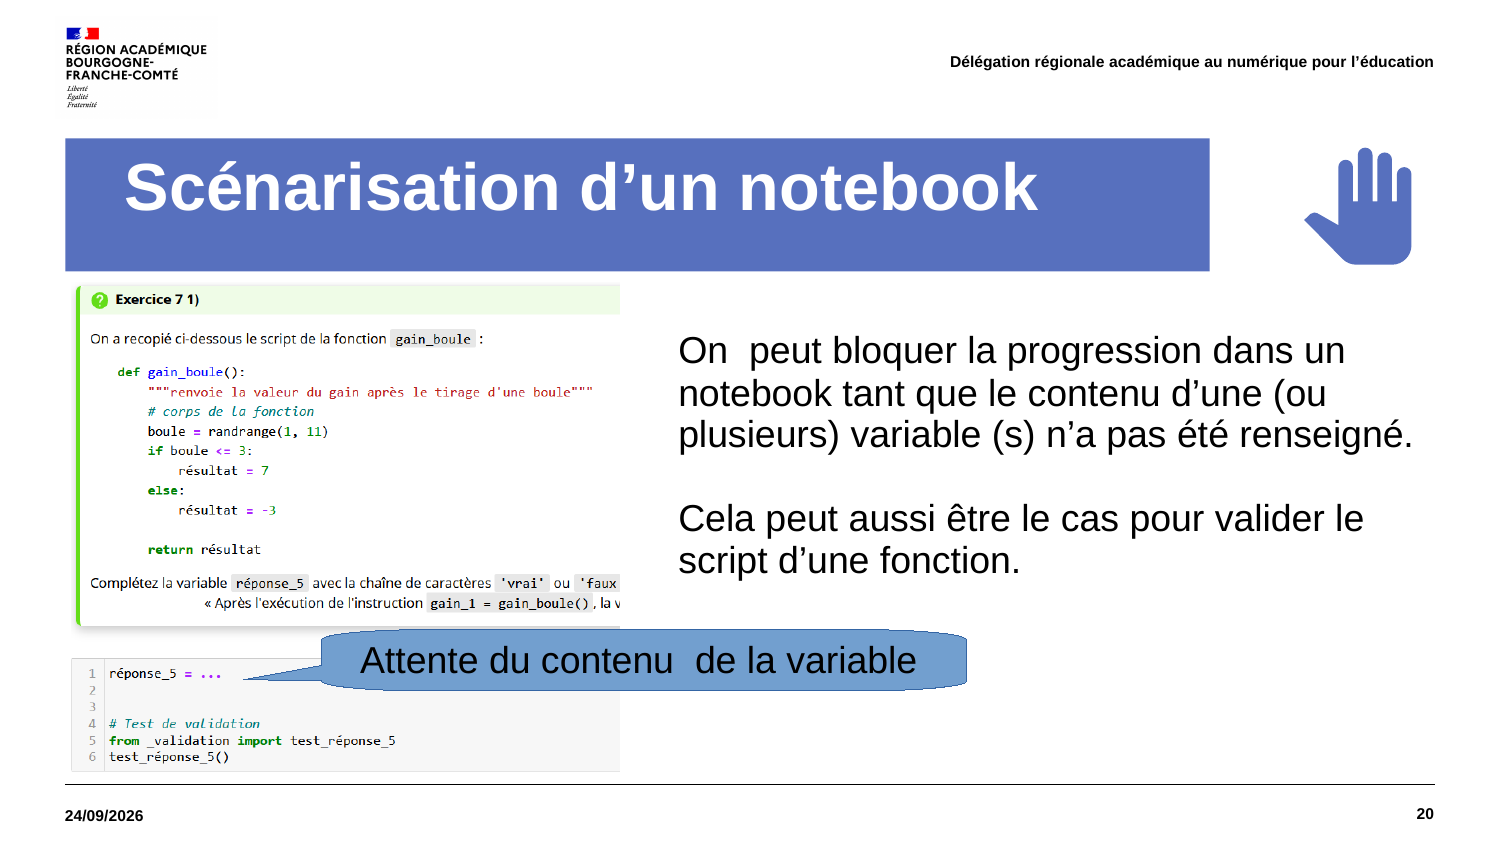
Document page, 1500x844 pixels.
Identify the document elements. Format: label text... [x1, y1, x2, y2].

picture [67, 282, 620, 772]
text_box 14/02/2024 [64, 787, 245, 843]
text_box Attente du contenu de la variable [243, 629, 967, 691]
picture [55, 16, 218, 119]
text_box Scénarisation d’un notebook [65, 138, 1210, 272]
text_box [1304, 147, 1412, 265]
text_box On peut bloquer la progression dans un notebook tant que le contenu d’une (ou plusieurs) variable (s) n’a pas été renseigné. Cela peut aussi être le cas pour valider le script d’une fonction. [663, 322, 1443, 590]
text_box <numéro> [1213, 784, 1435, 843]
text_box Délégation régionale académique au numérique pour l’éducation [470, 32, 1435, 91]
